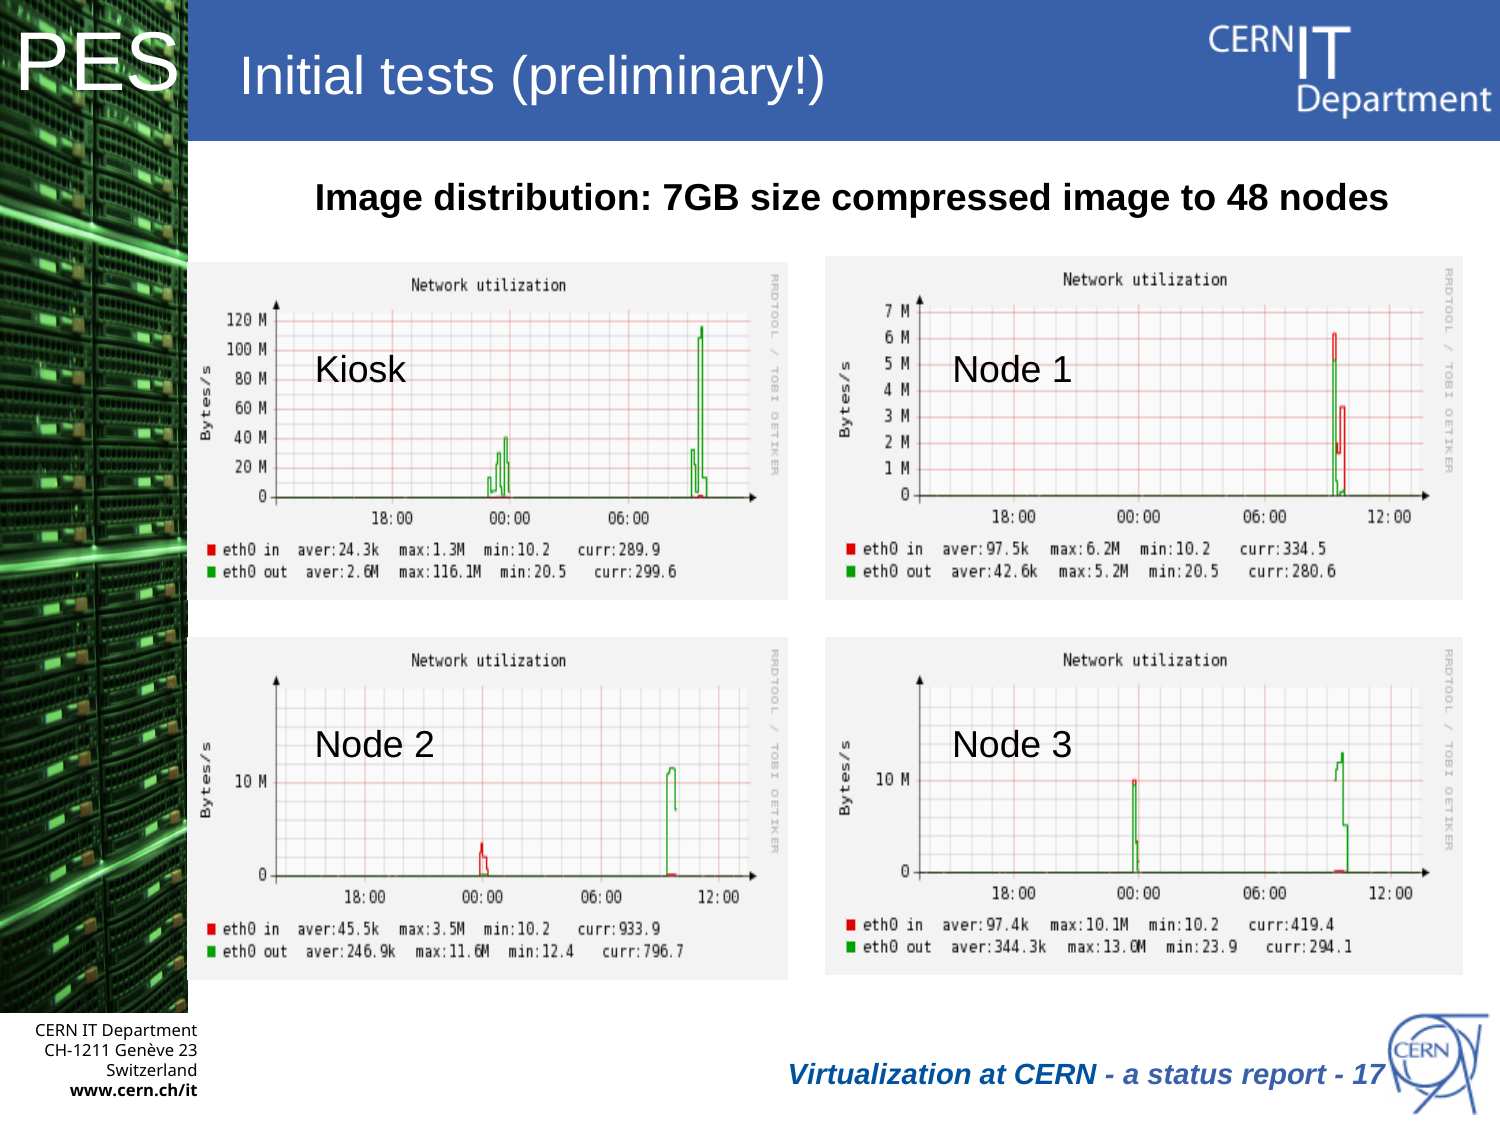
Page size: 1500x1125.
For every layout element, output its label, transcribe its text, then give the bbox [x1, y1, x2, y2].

text_box Image distribution: 7GB size compressed image to 48 nodes [300, 165, 1406, 225]
picture [825, 637, 1463, 976]
text_box Kiosk [300, 337, 432, 398]
picture [1387, 1012, 1490, 1115]
text_box Node 3 [937, 712, 1088, 773]
text_box Node 2 [299, 712, 451, 773]
text_box Node 1 [937, 337, 1088, 398]
picture [0, 0, 1500, 1013]
text_box Initial tests (preliminary!) [225, 32, 1163, 113]
picture [825, 256, 1463, 601]
